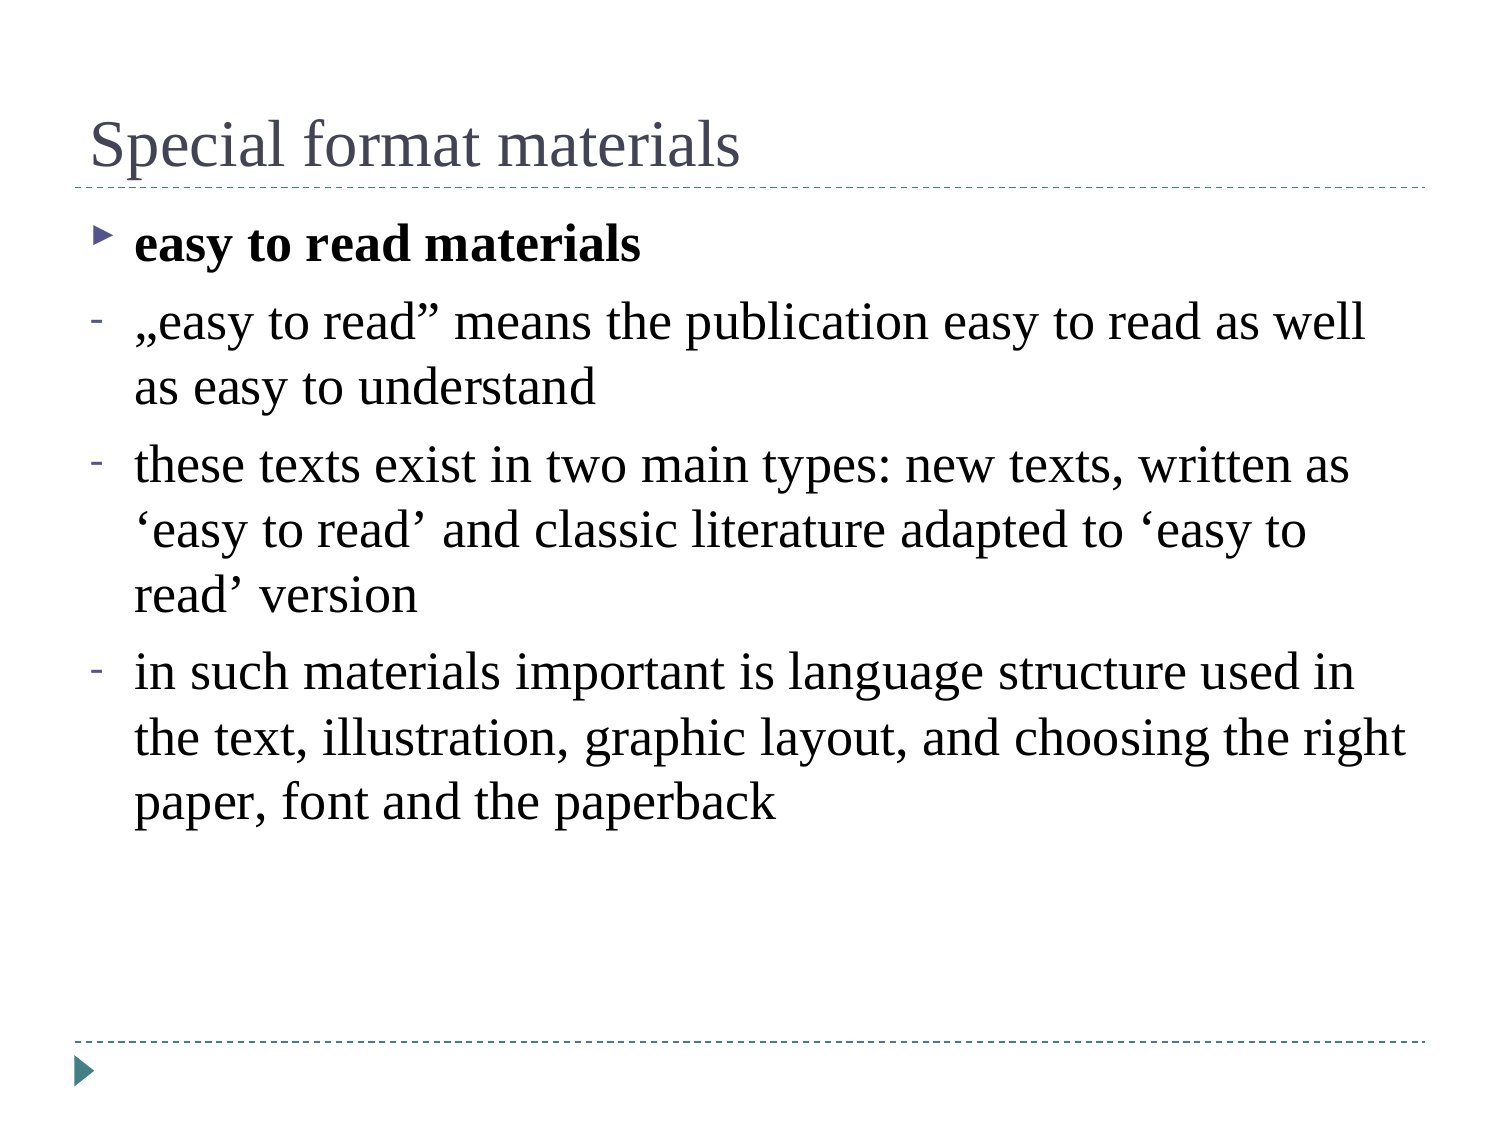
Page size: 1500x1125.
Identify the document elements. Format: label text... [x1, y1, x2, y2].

title Special format materials [75, 24, 1426, 188]
list easy to read materials „easy to read” means the publication easy to read as well as easy to understand these texts exist in two main types: new texts, written as ‘easy to read’ and classic literature adapted to ‘easy to read’ version in such materials important is language structure used in the text, illustration, graphic layout, and choosing the right paper, font and the paperback [75, 200, 1426, 1010]
